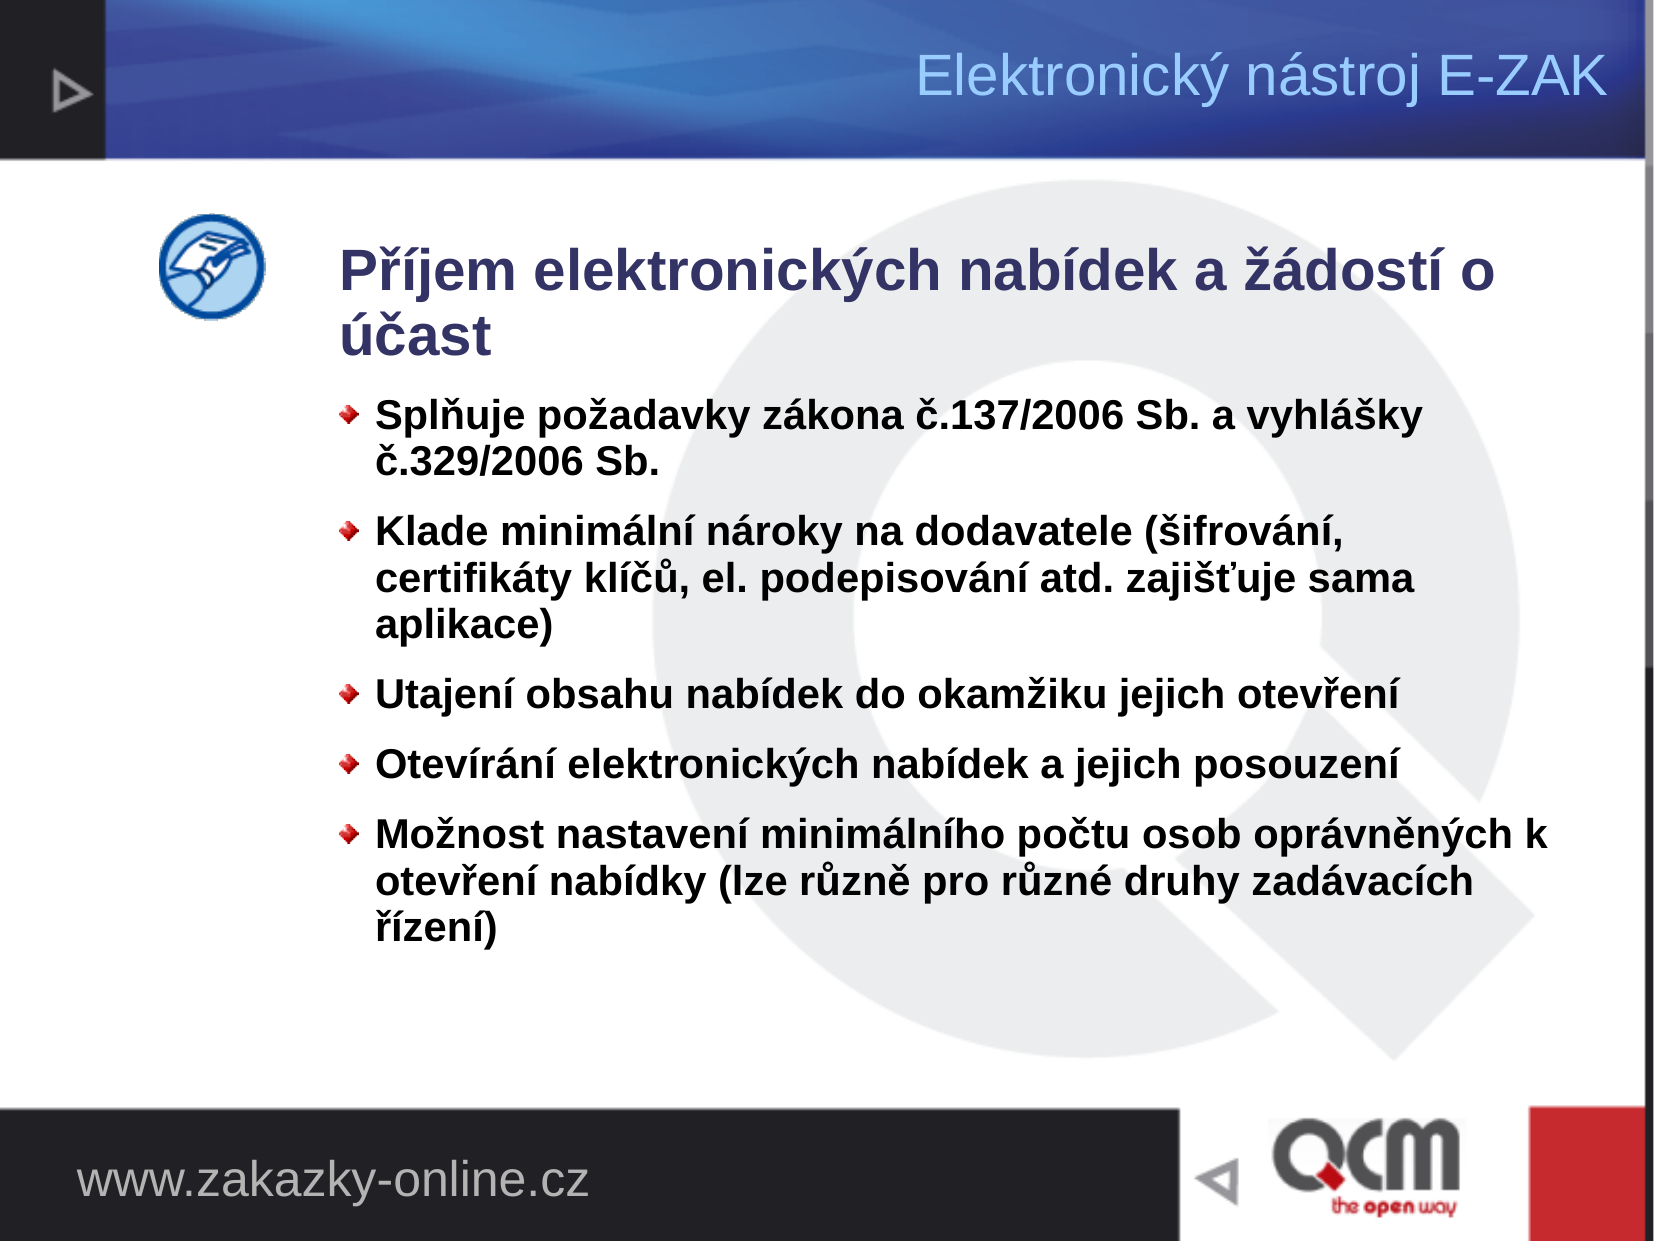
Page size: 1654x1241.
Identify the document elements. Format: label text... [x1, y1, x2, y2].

text_box Příjem elektronických nabídek a žádostí o účast Splňuje požadavky zákona č.137/2006 Sb. a vyhlášky č.329/2006 Sb. Klade minimální nároky na dodavatele (šifrování, certifikáty klíčů, el. podepisování atd. zajišťuje sama aplikace) Utajení obsahu nabídek do okamžiku jejich otevření Otevírání elektronických nabídek a jejich posouzení Možnost nastavení minimálního počtu osob oprávněných k otevření nabídky (lze různě pro různé druhy zadávacích řízení) [324, 230, 1565, 959]
picture [0, 0, 1654, 1241]
